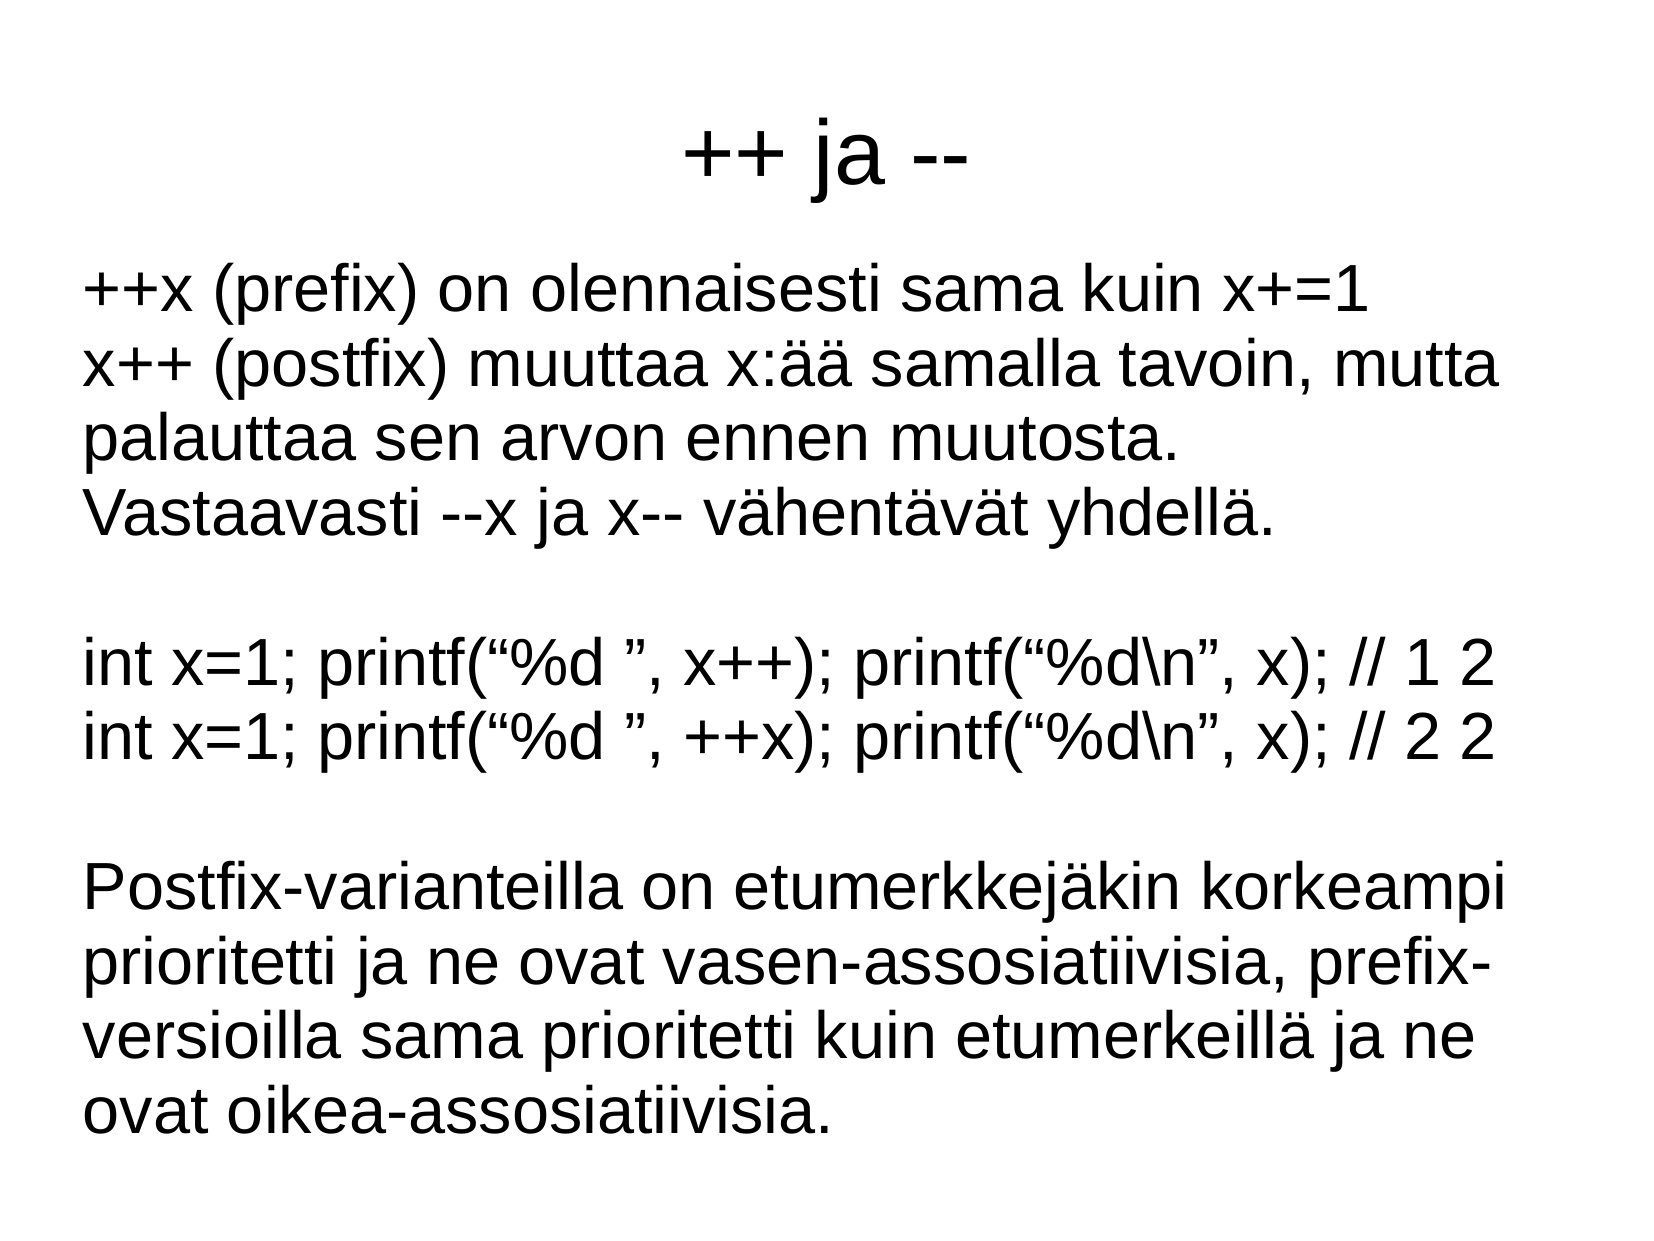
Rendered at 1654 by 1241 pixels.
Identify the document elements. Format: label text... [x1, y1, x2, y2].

title ++ ja -- [82, 56, 1571, 250]
subtitle ++x (prefix) on olennaisesti sama kuin x+=1 x++ (postfix) muuttaa x:ää samalla tavoin, mutta palauttaa sen arvon ennen muutosta. Vastaavasti --x ja x-- vähentävät yhdellä. int x=1; printf(“%d ”, x++); printf(“%d\n”, x); // 1 2 int x=1; printf(“%d ”, ++x); printf(“%d\n”, x); // 2 2 Postfix-varianteilla on etumerkkejäkin korkeampi prioritetti ja ne ovat vasen-assosiatiivisia, prefix-versioilla sama prioritetti kuin etumerkeillä ja ne ovat oikea-assosiatiivisia. [82, 250, 1571, 1149]
